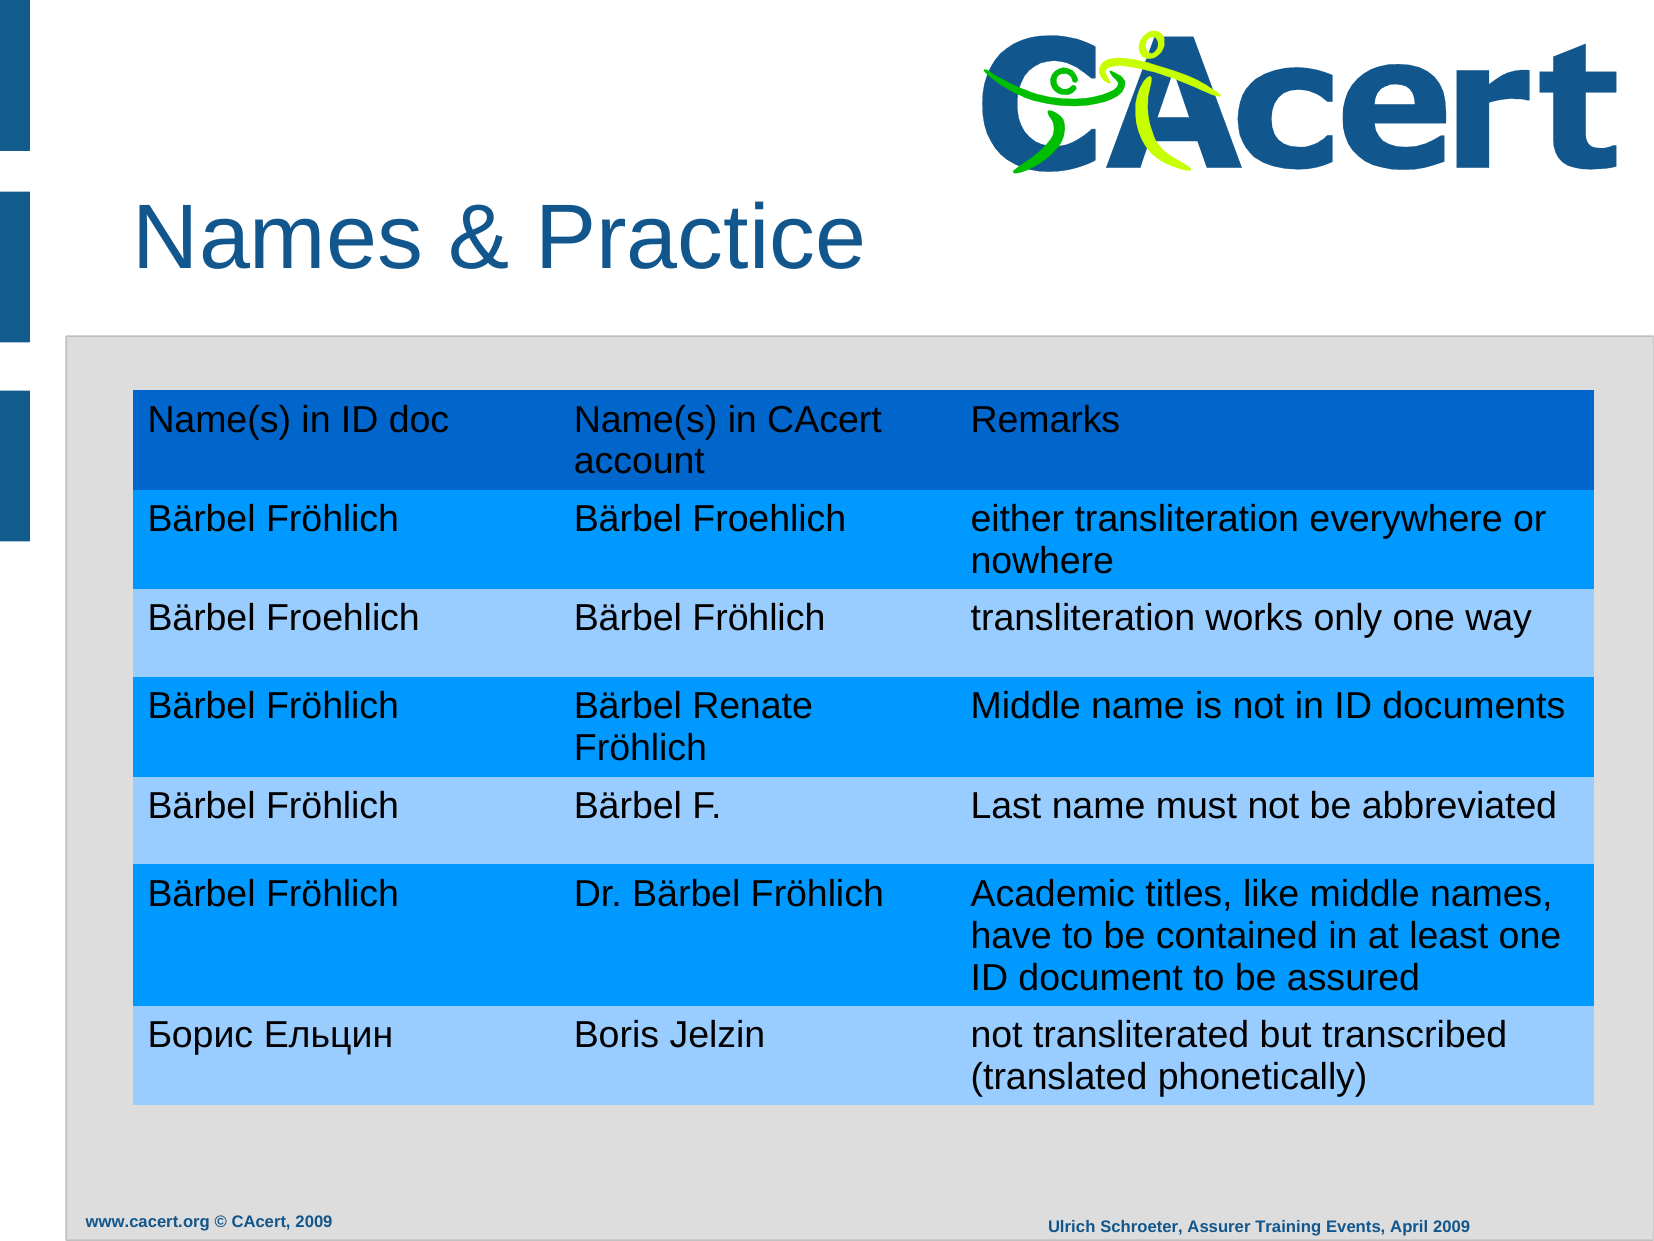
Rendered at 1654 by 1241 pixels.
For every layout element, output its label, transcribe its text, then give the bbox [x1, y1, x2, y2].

table_cell Dr. Bärbel Fröhlich [559, 864, 956, 1006]
table_cell Bärbel Fröhlich [133, 677, 559, 777]
table_cell not transliterated but transcribed (translated phonetically) [956, 1006, 1594, 1105]
table_cell Bärbel F. [559, 777, 956, 864]
text_box Names & Practice [118, 177, 883, 296]
table_cell Academic titles, like middle names, have to be contained in at least one ID document to be assured [956, 864, 1594, 1006]
table_cell Last name must not be abbreviated [956, 777, 1594, 864]
table_cell Борис Ельцин [133, 1006, 559, 1105]
table_cell transliteration works only one way [956, 589, 1594, 677]
table_header Remarks [956, 390, 1594, 490]
table_cell Boris Jelzin [559, 1006, 956, 1105]
table_cell Bärbel Fröhlich [133, 777, 559, 864]
table_cell Bärbel Fröhlich [559, 589, 956, 677]
table_cell Bärbel Fröhlich [133, 864, 559, 1006]
table_cell either transliteration everywhere or nowhere [956, 490, 1594, 589]
table_cell Middle name is not in ID documents [956, 677, 1594, 777]
table_header Name(s) in CAcert account [559, 390, 956, 490]
table_cell Bärbel Froehlich [133, 589, 559, 677]
table_cell Bärbel Renate Fröhlich [559, 677, 956, 777]
table_cell Bärbel Fröhlich [133, 490, 559, 589]
table_header Name(s) in ID doc [133, 390, 559, 490]
table_cell Bärbel Froehlich [559, 490, 956, 589]
